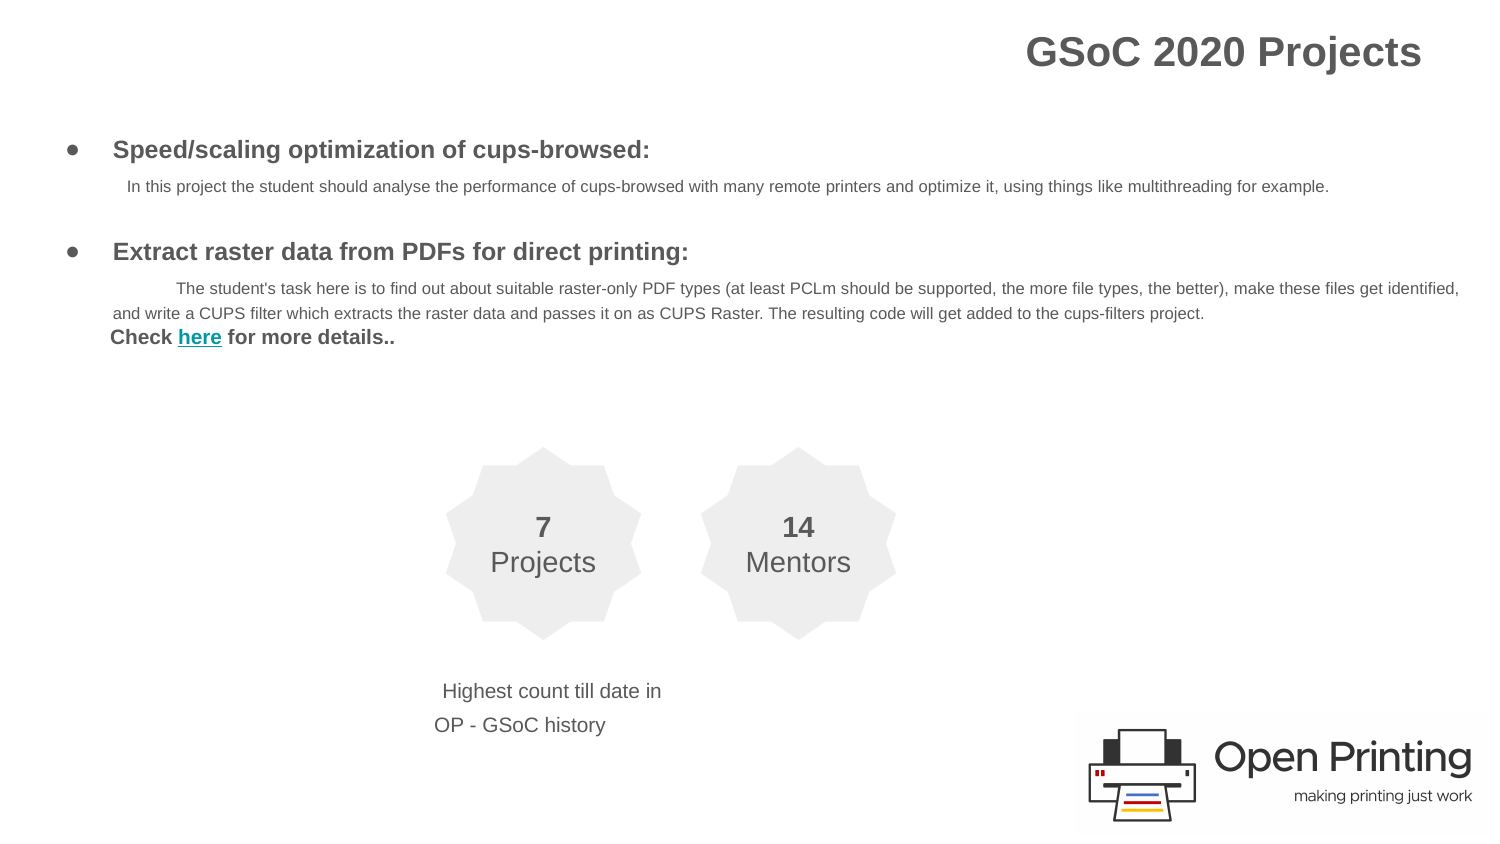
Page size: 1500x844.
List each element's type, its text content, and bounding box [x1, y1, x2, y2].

list Highest count till date in OP - GSoC history [416, 659, 924, 775]
text_box 7 Projects [446, 447, 641, 640]
title GSoC 2020 Projects [51, 10, 1449, 84]
text_box 14 Mentors [701, 447, 896, 640]
picture [1075, 711, 1488, 835]
list Check here for more details.. [95, 300, 602, 416]
list Speed/scaling optimization of cups-browsed: In this project the student should analyse the performance of cups-browsed with many remote printers and optimize it, using things like multithreading for example. Extract raster data from PDFs for direct printing: The student's task here is to find out about suitable raster-only PDF types (at least PCLm should be supported, the more file types, the better), make these files get identified, and write a CUPS filter which extracts the raster data and passes it on as CUPS Raster. The resulting code will get added to the cups-filters project. [22, 114, 1478, 338]
